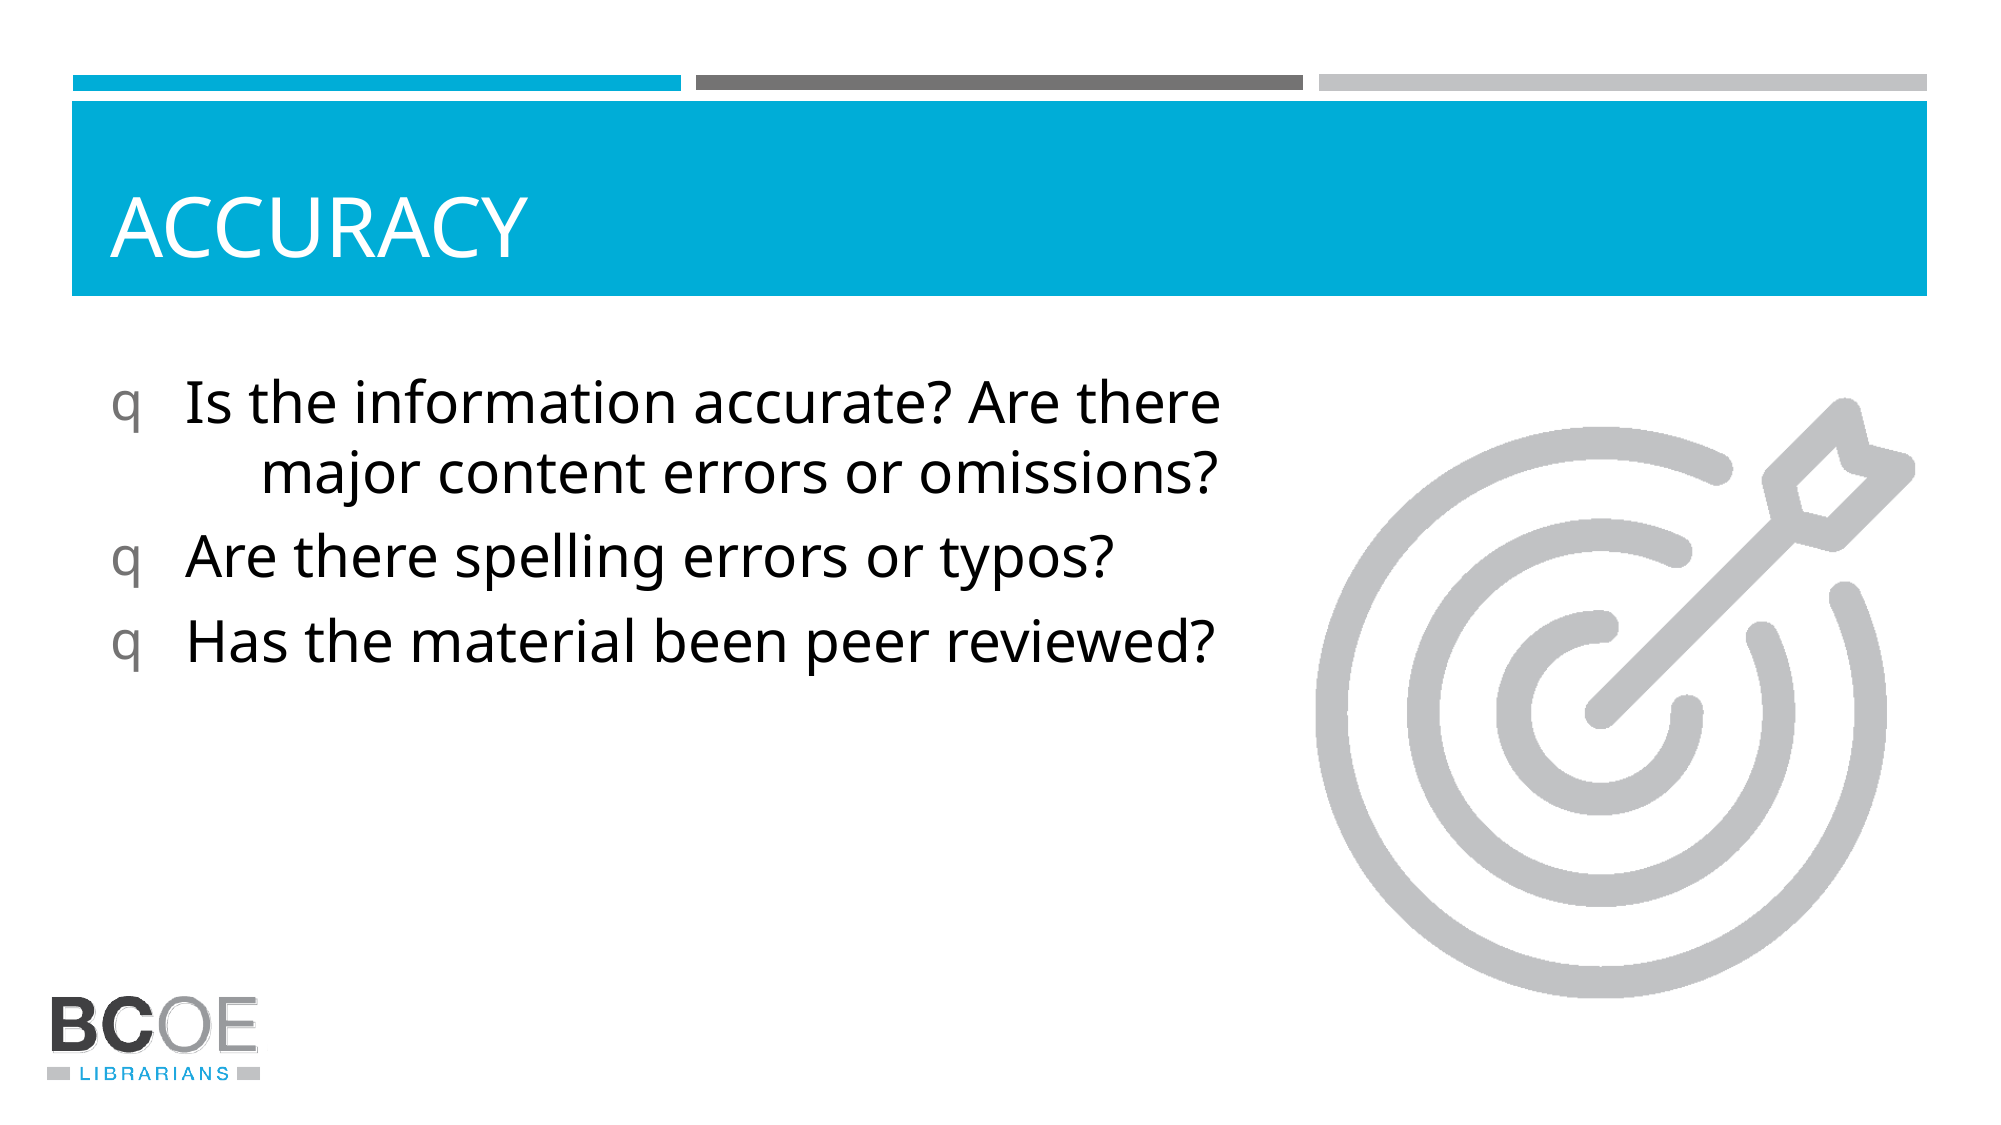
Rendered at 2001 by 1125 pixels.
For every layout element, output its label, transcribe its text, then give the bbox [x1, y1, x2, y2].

picture [40, 988, 268, 1087]
title Accuracy [95, 115, 1905, 282]
picture [1306, 390, 1927, 1007]
list Is the information accurate? Are there major content errors or omissions? Are there spelling errors or typos? Has the material been peer reviewed? [95, 357, 1310, 962]
